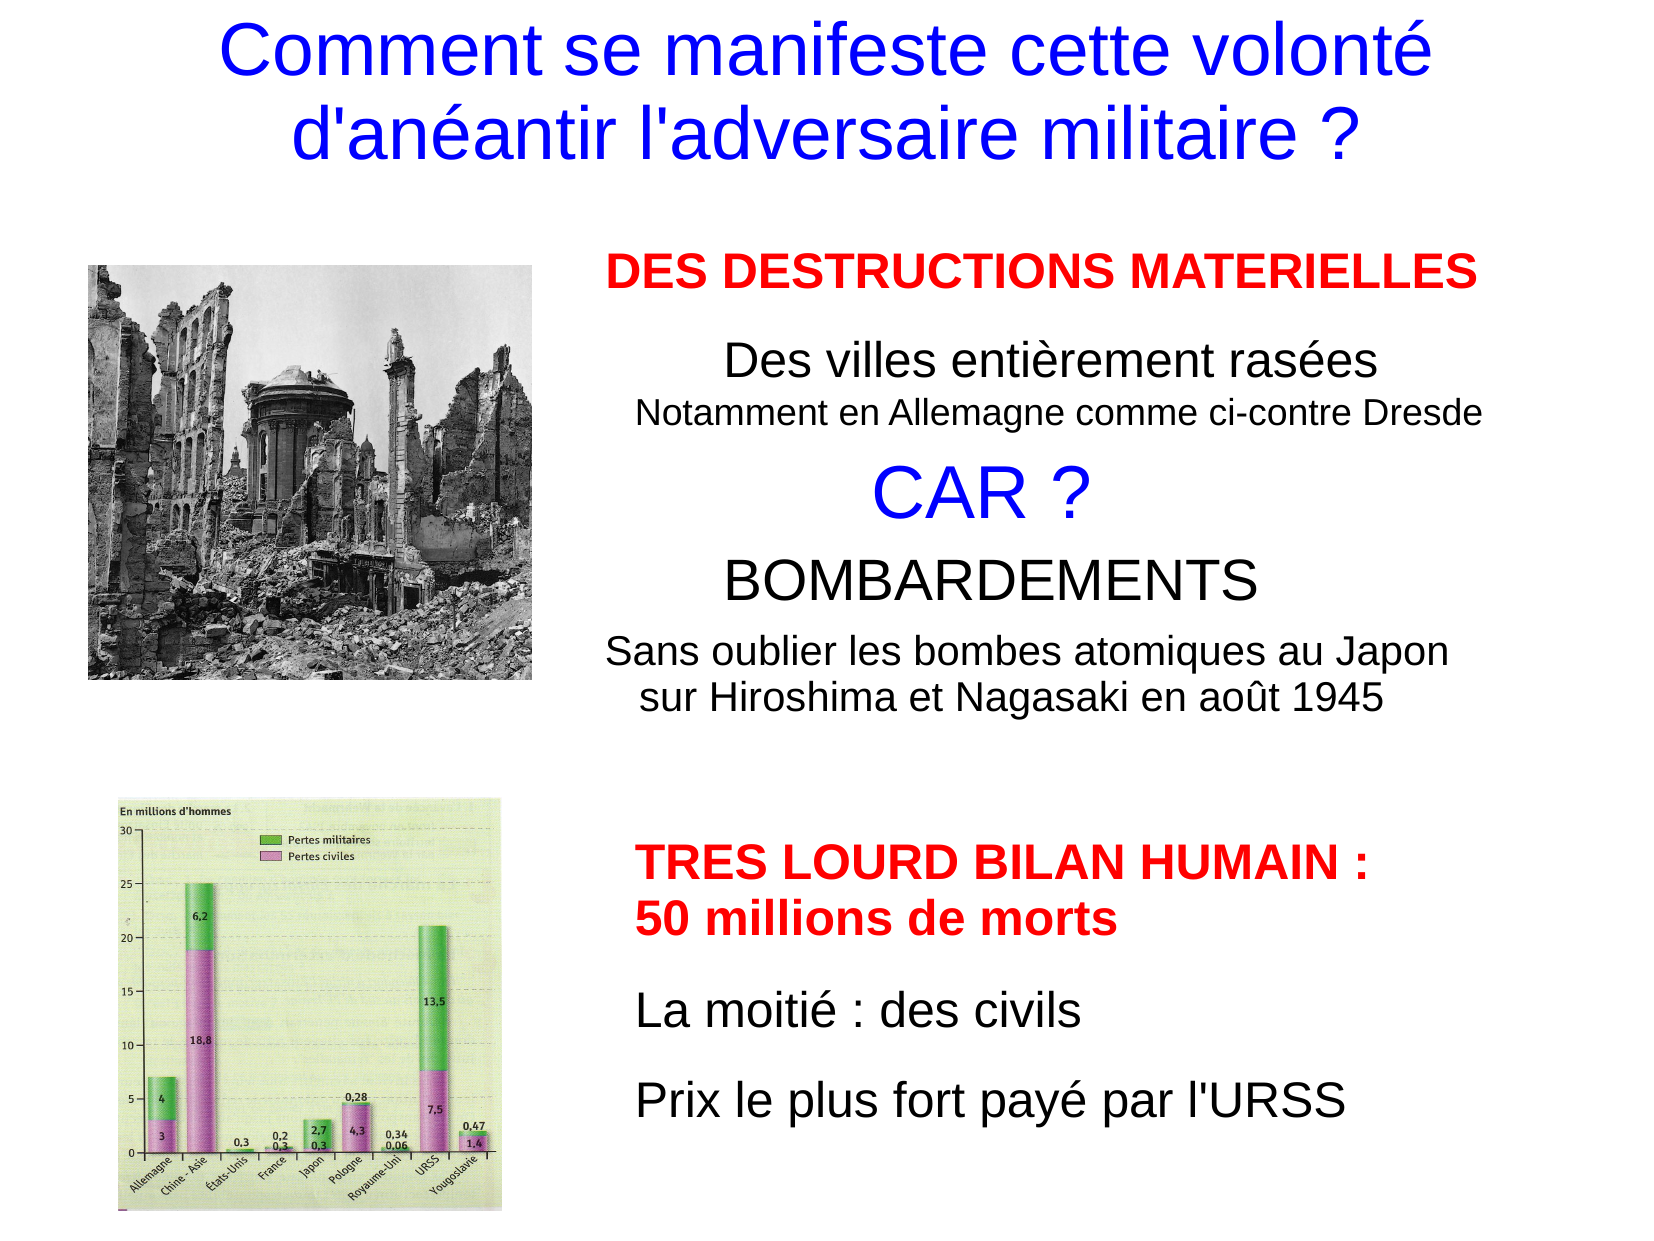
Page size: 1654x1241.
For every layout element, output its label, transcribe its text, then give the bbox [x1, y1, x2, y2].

picture [88, 265, 532, 680]
text_box La moitié : des civils [620, 974, 1097, 1065]
text_box Comment se manifeste cette volonté d'anéantir l'adversaire militaire ? [29, 0, 1625, 183]
text_box Prix le plus fort payé par l'URSS [620, 1065, 1362, 1136]
text_box BOMBARDEMENTS [708, 540, 1275, 620]
text_box Notamment en Allemagne comme ci-contre Dresde [620, 383, 1499, 441]
text_box DES DESTRUCTIONS MATERIELLES [590, 236, 1536, 309]
text_box TRES LOURD BILAN HUMAIN : 50 millions de morts [620, 826, 1400, 956]
text_box Sans oublier les bombes atomiques au Japon sur Hiroshima et Nagasaki en août 1945 [589, 620, 1477, 729]
text_box Des villes entièrement rasées [708, 324, 1394, 383]
text_box CAR ? [856, 442, 1107, 540]
picture [118, 797, 502, 1211]
